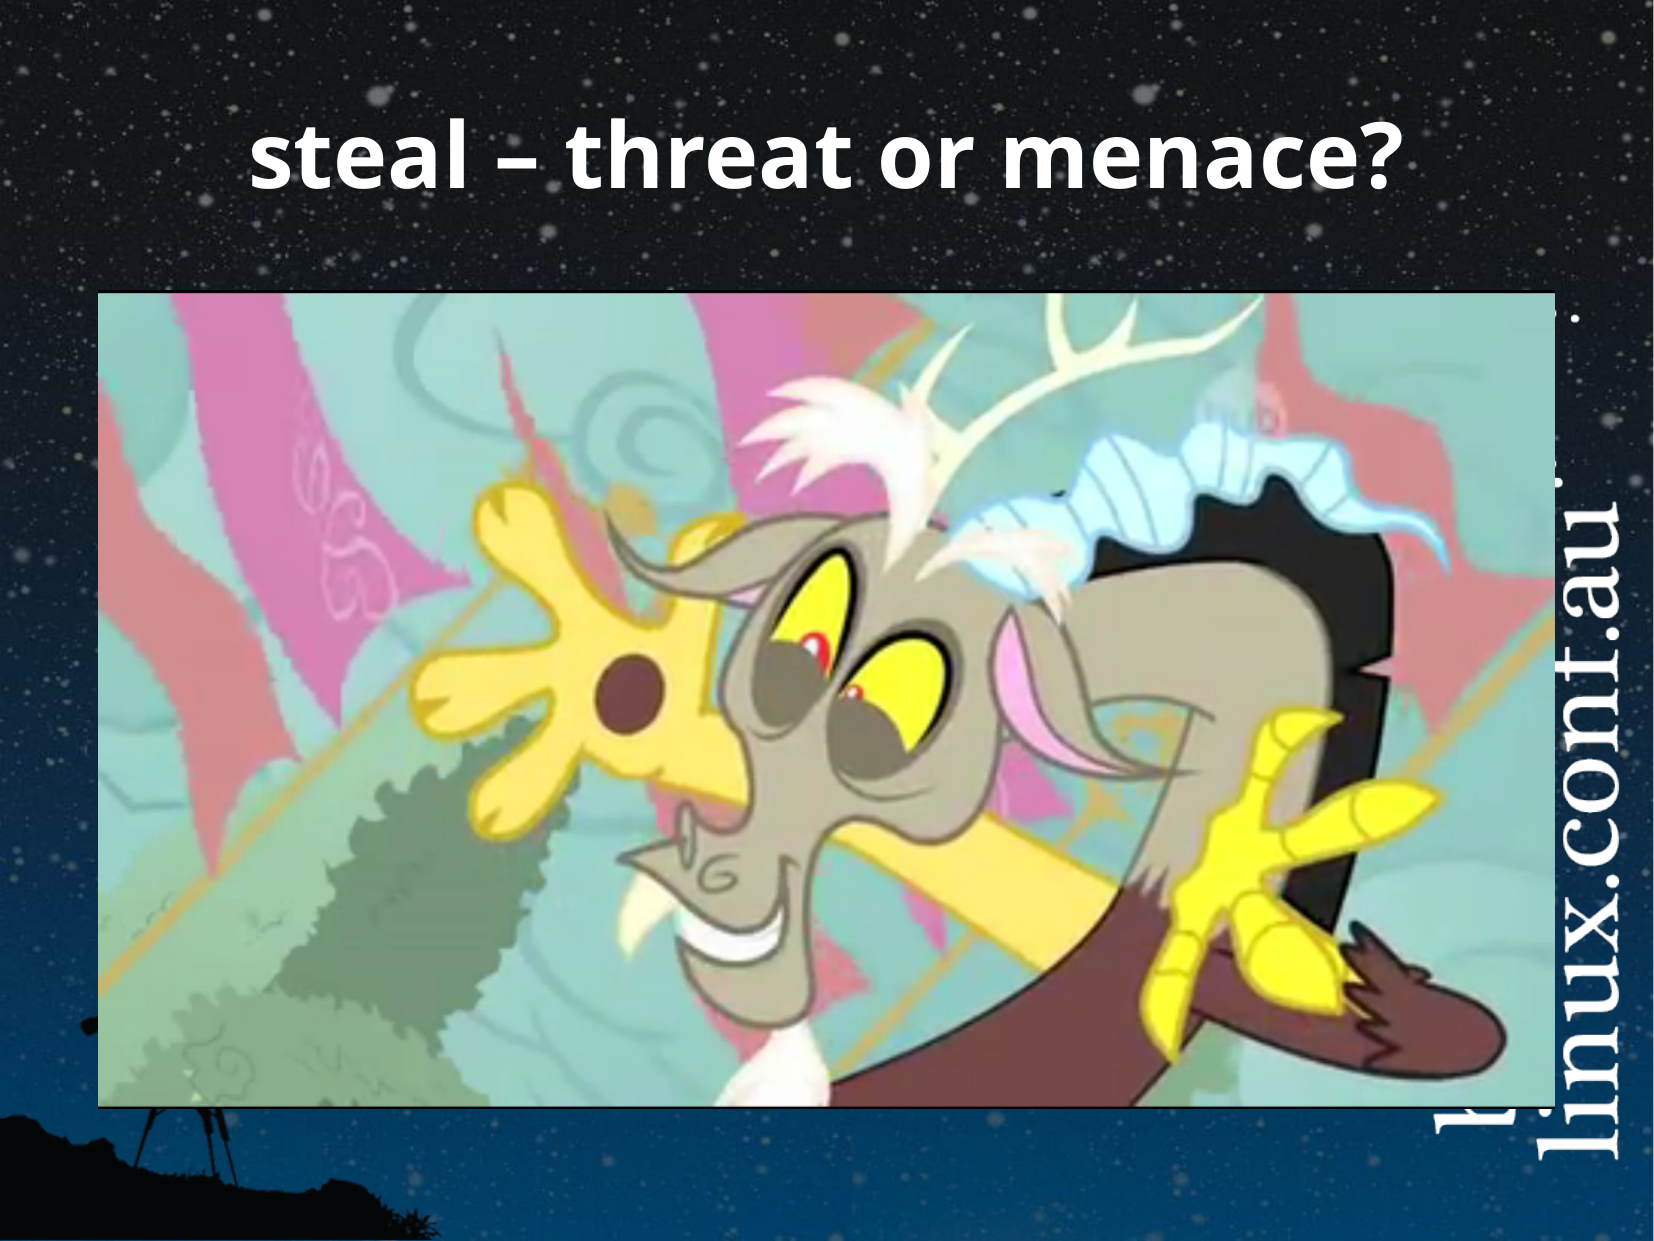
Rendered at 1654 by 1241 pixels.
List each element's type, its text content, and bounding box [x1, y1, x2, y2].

picture [0, 0, 1654, 1241]
title steal – threat or menace? [82, 49, 1571, 257]
